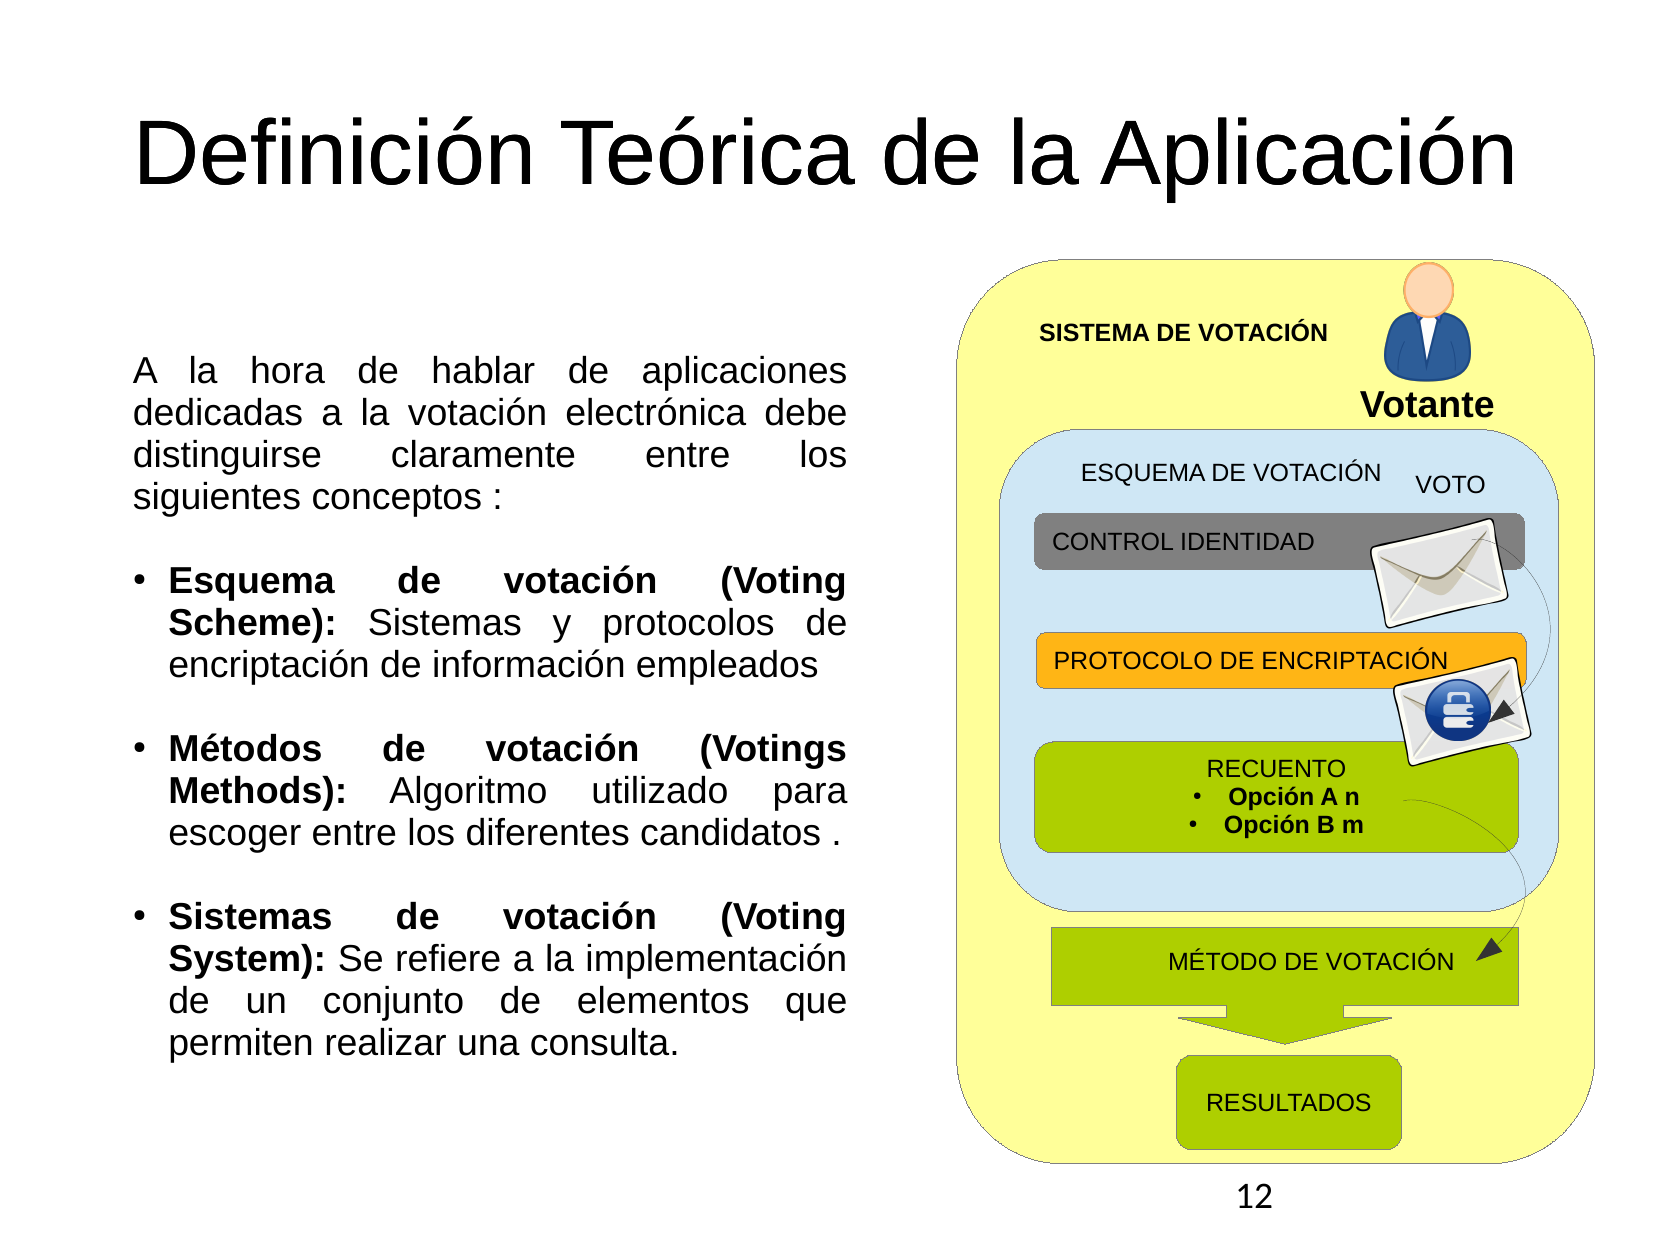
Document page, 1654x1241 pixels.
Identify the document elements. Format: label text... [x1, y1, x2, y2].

text_box SISTEMA DE VOTACIÓN [1024, 311, 1360, 363]
text_box RECUENTO Opción A n Opción B m [1034, 741, 1519, 853]
text_box VOTO [1400, 463, 1506, 506]
text_box [956, 259, 1595, 1164]
text_box MÉTODO DE VOTACIÓN [1153, 940, 1489, 992]
text_box ESQUEMA DE VOTACIÓN [1066, 451, 1401, 503]
picture [1370, 518, 1509, 629]
text_box A la hora de hablar de aplicaciones dedicadas a la votación electrónica debe distinguirse claramente entre los siguientes conceptos : Esquema de votación (Voting Scheme): Sistemas y protocolos de encriptación de información empleados Métodos de votación (Votings Methods): Algoritmo utilizado para escoger entre los diferentes candidatos . Sistemas de votación (Voting System): Se refiere a la implementación de un conjunto de elementos que permiten realizar una consulta. [118, 342, 863, 1081]
text_box CONTROL IDENTIDAD [1034, 513, 1525, 570]
text_box <número> [1220, 1163, 1607, 1230]
title Definición Teórica de la Aplicación [82, 49, 1571, 257]
text_box RESULTADOS [1176, 1055, 1402, 1150]
picture [1393, 657, 1532, 767]
text_box PROTOCOLO DE ENCRIPTACIÓN [1036, 632, 1527, 689]
picture [1384, 262, 1471, 382]
